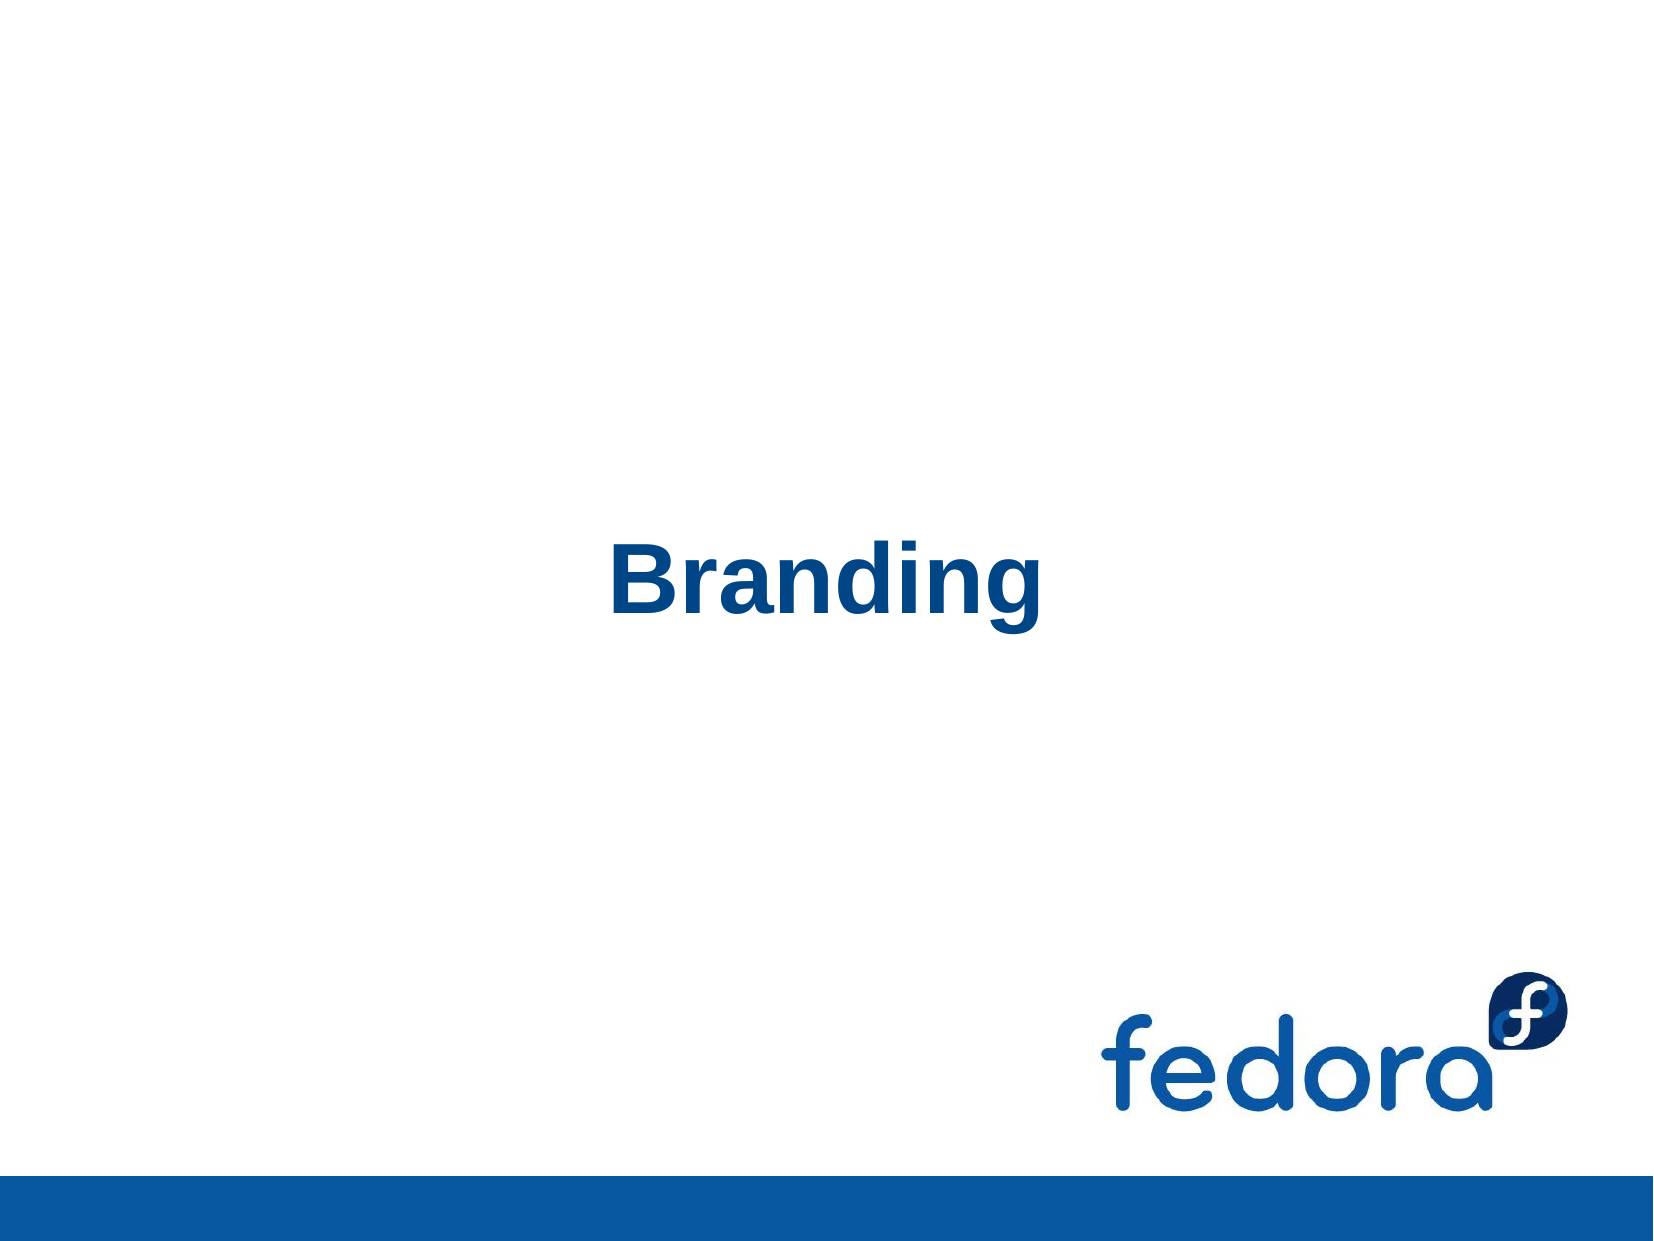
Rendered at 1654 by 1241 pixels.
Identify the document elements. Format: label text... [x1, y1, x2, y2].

picture [0, 1176, 1653, 1241]
title Branding [82, 49, 1571, 1109]
picture [1087, 959, 1576, 1125]
